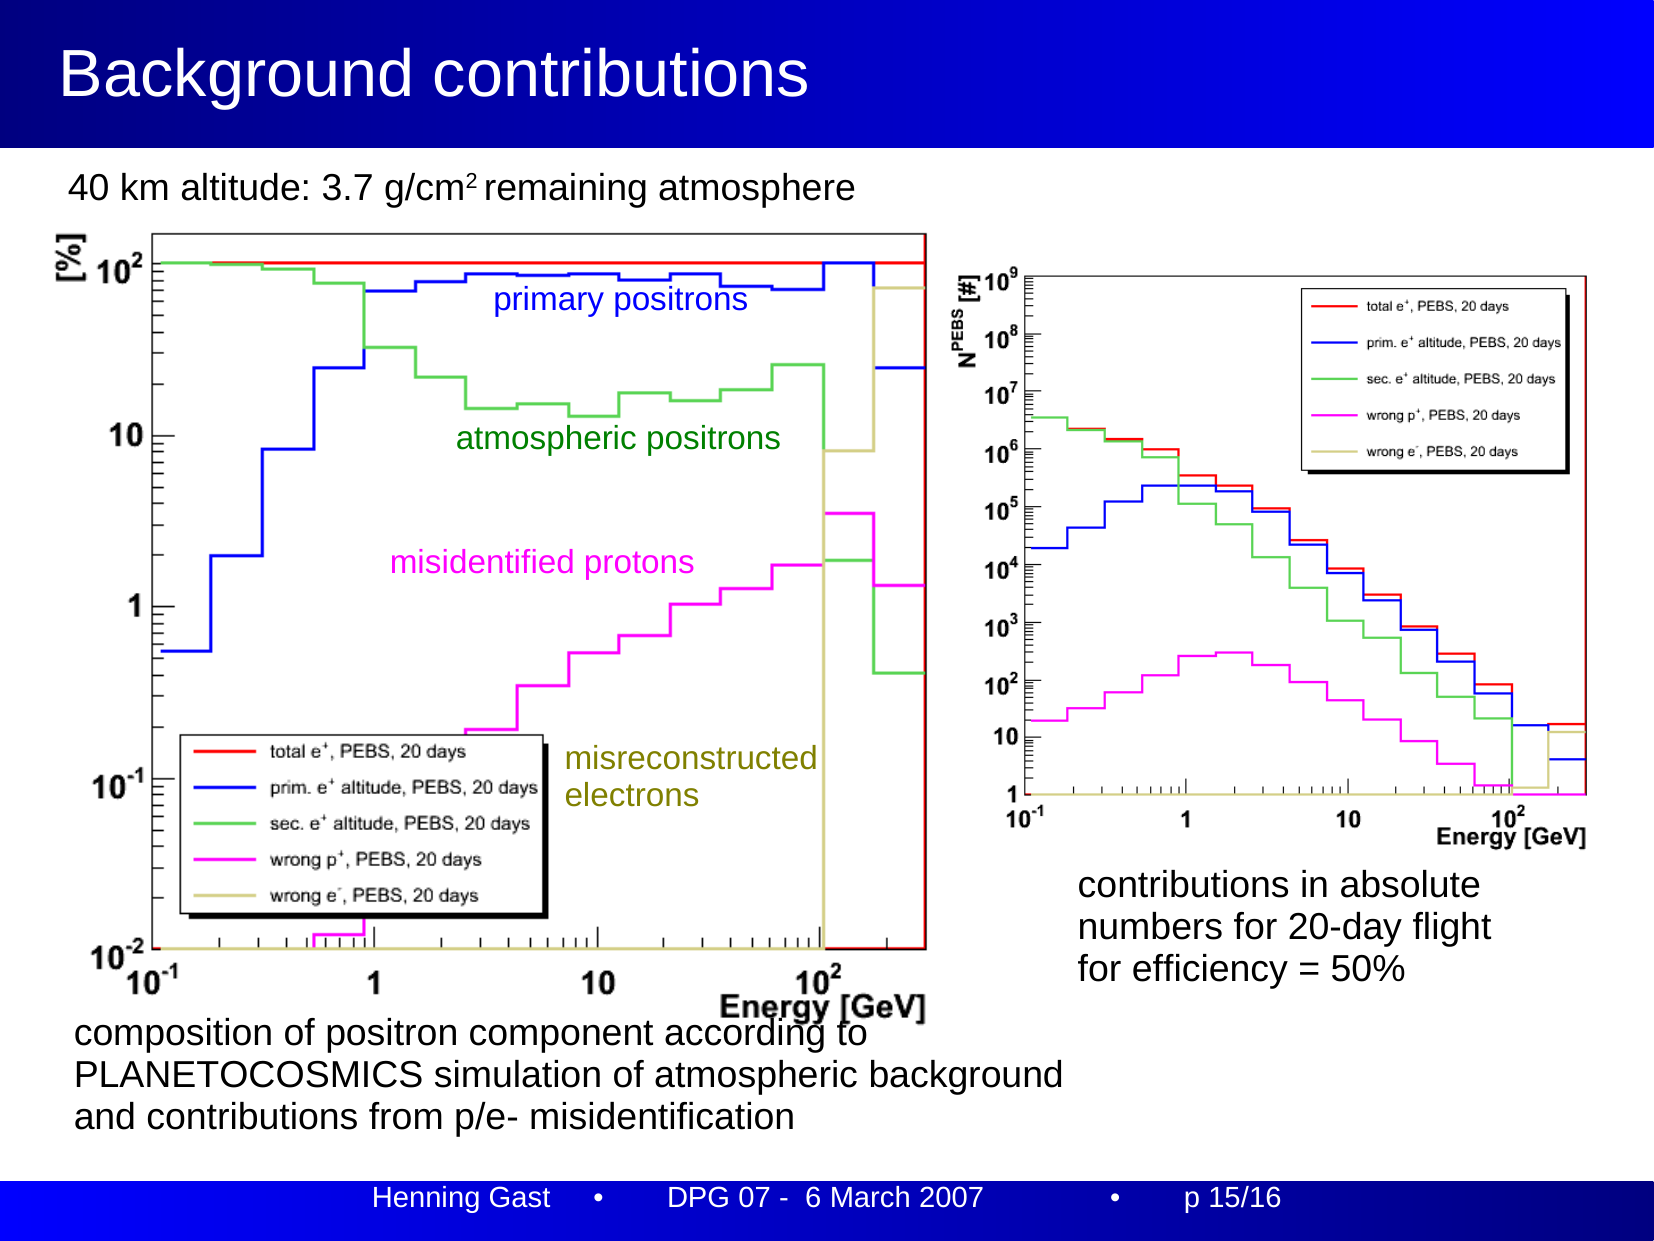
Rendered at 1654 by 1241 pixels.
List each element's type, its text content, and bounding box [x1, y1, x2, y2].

text_box misreconstructed electrons [549, 732, 934, 847]
text_box 40 km altitude: 3.7 g/cm2 remaining atmosphere [53, 159, 904, 231]
title Background contributions [0, 0, 1654, 148]
picture [946, 262, 1613, 857]
text_box atmospheric positrons [441, 412, 826, 477]
text_box primary positrons [478, 273, 863, 338]
picture [50, 224, 938, 1032]
text_box composition of positron component according to PLANETOCOSMICS simulation of atmospheric background and contributions from p/e- misidentification [59, 1003, 1093, 1187]
text_box contributions in absolute numbers for 20-day flight for efficiency = 50% [1062, 857, 1565, 1039]
text_box misidentified protons [375, 535, 759, 601]
